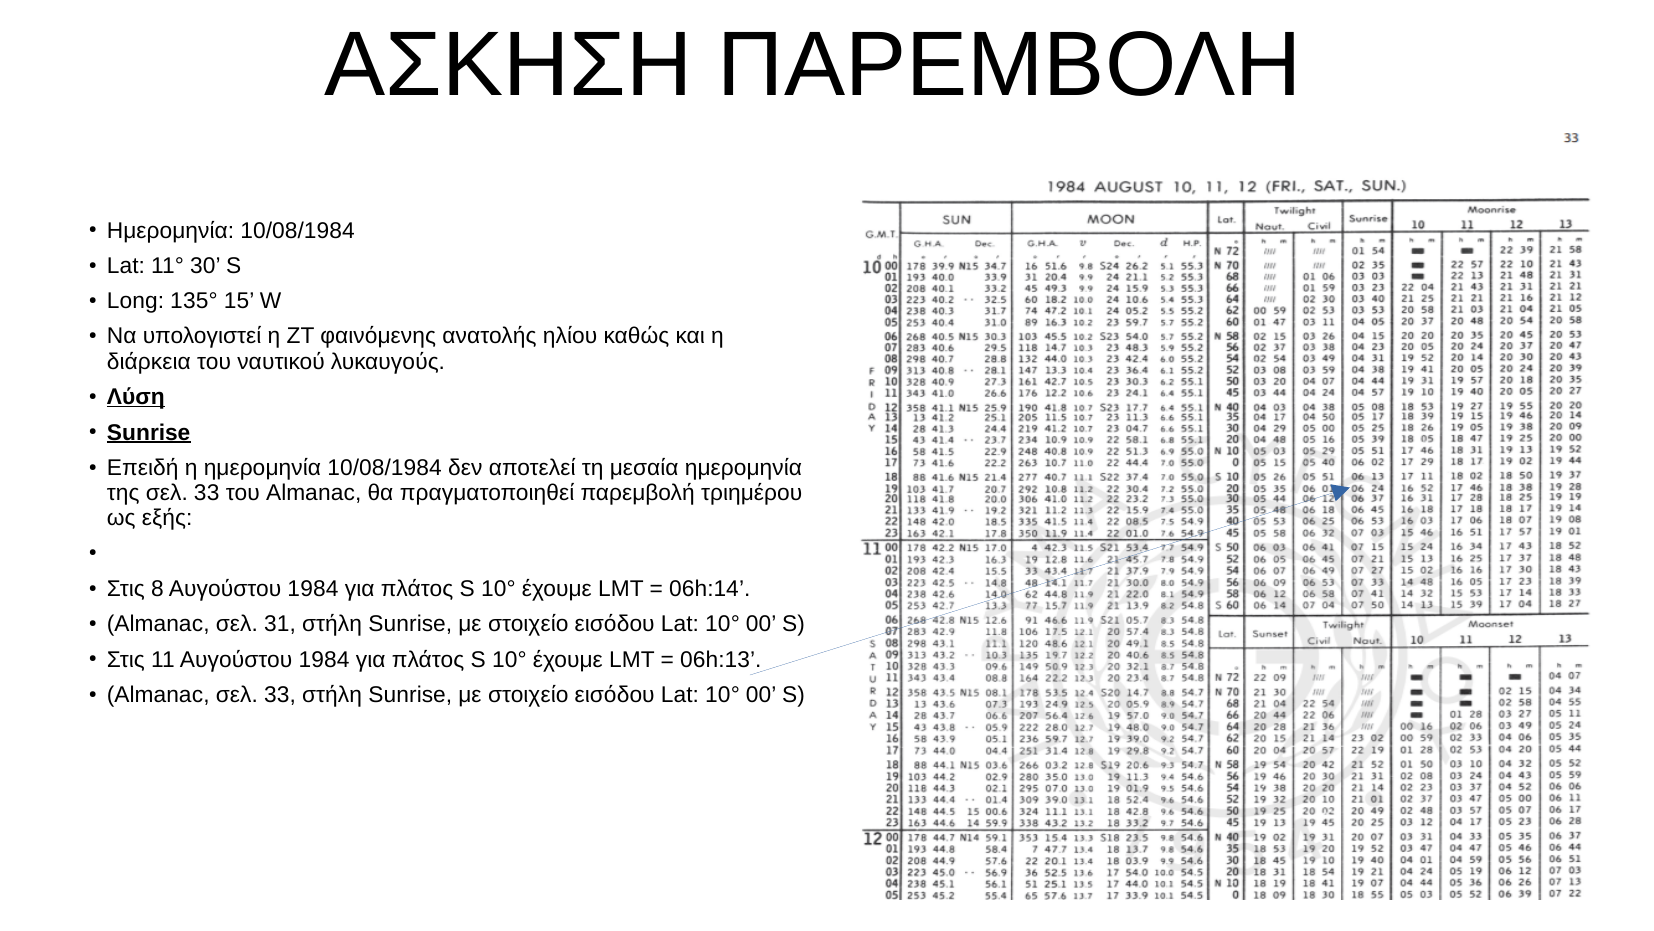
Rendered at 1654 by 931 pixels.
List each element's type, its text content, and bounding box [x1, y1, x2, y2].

list Ημερομηνία: 10/08/1984 Lat: 11° 30’ S Long: 135° 15’ W Να υπολογιστεί η ΖΤ φαινόμενης ανατολής ηλίου καθώς και η διάρκεια του ναυτικού λυκαυγούς. Λύση Sunrise Επειδή η ημερομηνία 10/08/1984 δεν αποτελεί τη μεσαία ημερομηνία της σελ. 33 του Almanac, θα πραγματοποιηθεί παρεμβολή τριημέρου ως εξής: Στις 8 Αυγούστου 1984 για πλάτος S 10° έχουμε LMT = 06h:14’. (Almanac, σελ. 31, στήλη Sunrise, με στοιχείο εισόδου Lat: 10° 00’ S) Στις 11 Αυγούστου 1984 για πλάτος S 10° έχουμε LMT = 06h:13’. (Almanac, σελ. 33, στήλη Sunrise, με στοιχείο εισόδου Lat: 10° 00’ S) [82, 217, 809, 758]
picture [825, 112, 1613, 901]
title ΑΣΚΗΣΗ ΠΑΡΕΜΒΟΛΗ [82, 12, 1571, 218]
